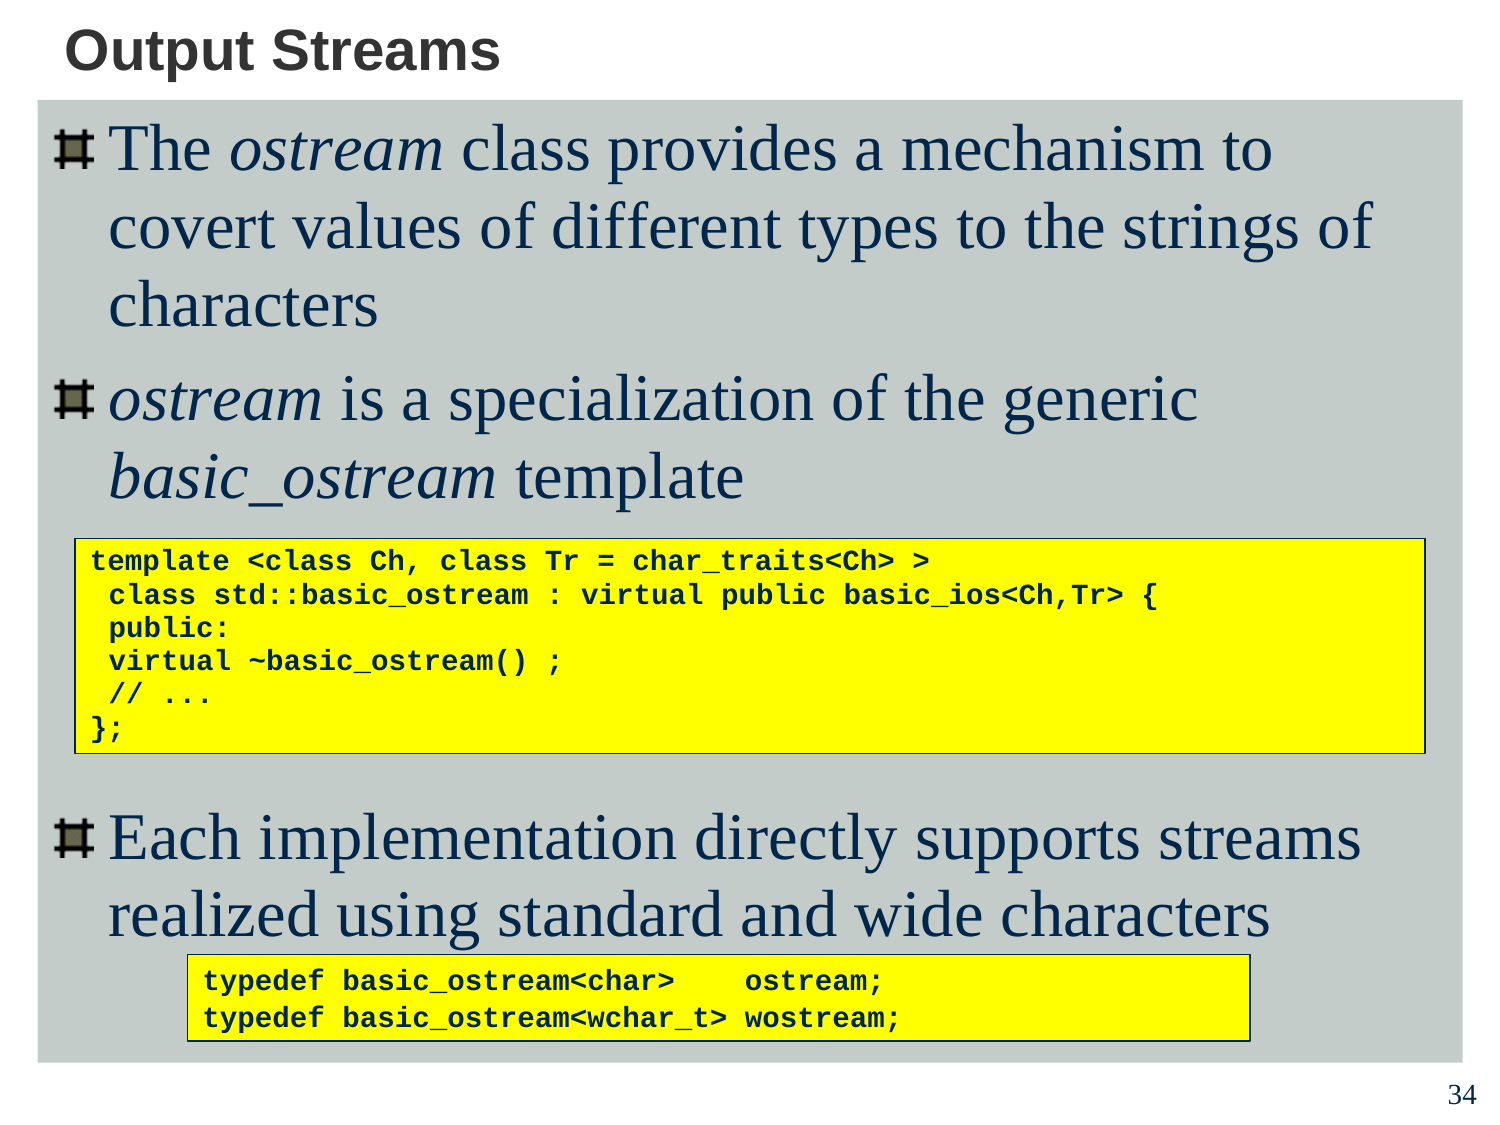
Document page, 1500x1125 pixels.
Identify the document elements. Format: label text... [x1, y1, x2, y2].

title Output Streams [50, 0, 1450, 91]
text_box template <class Ch, class Tr = char_traits<Ch> > class std::basic_ostream : virtual public basic_ios<Ch,Tr> { public: virtual ~basic_ostream() ; // ... }; [75, 538, 1426, 786]
text_box typedef basic_ostream<char> ostream; typedef basic_ostream<wchar_t> wostream; [187, 954, 1251, 1041]
list The ostream class provides a mechanism to covert values of different types to the strings of characters ostream is a specialization of the generic basic_ostream template Each implementation directly supports streams realized using standard and wide characters [37, 99, 1463, 1063]
